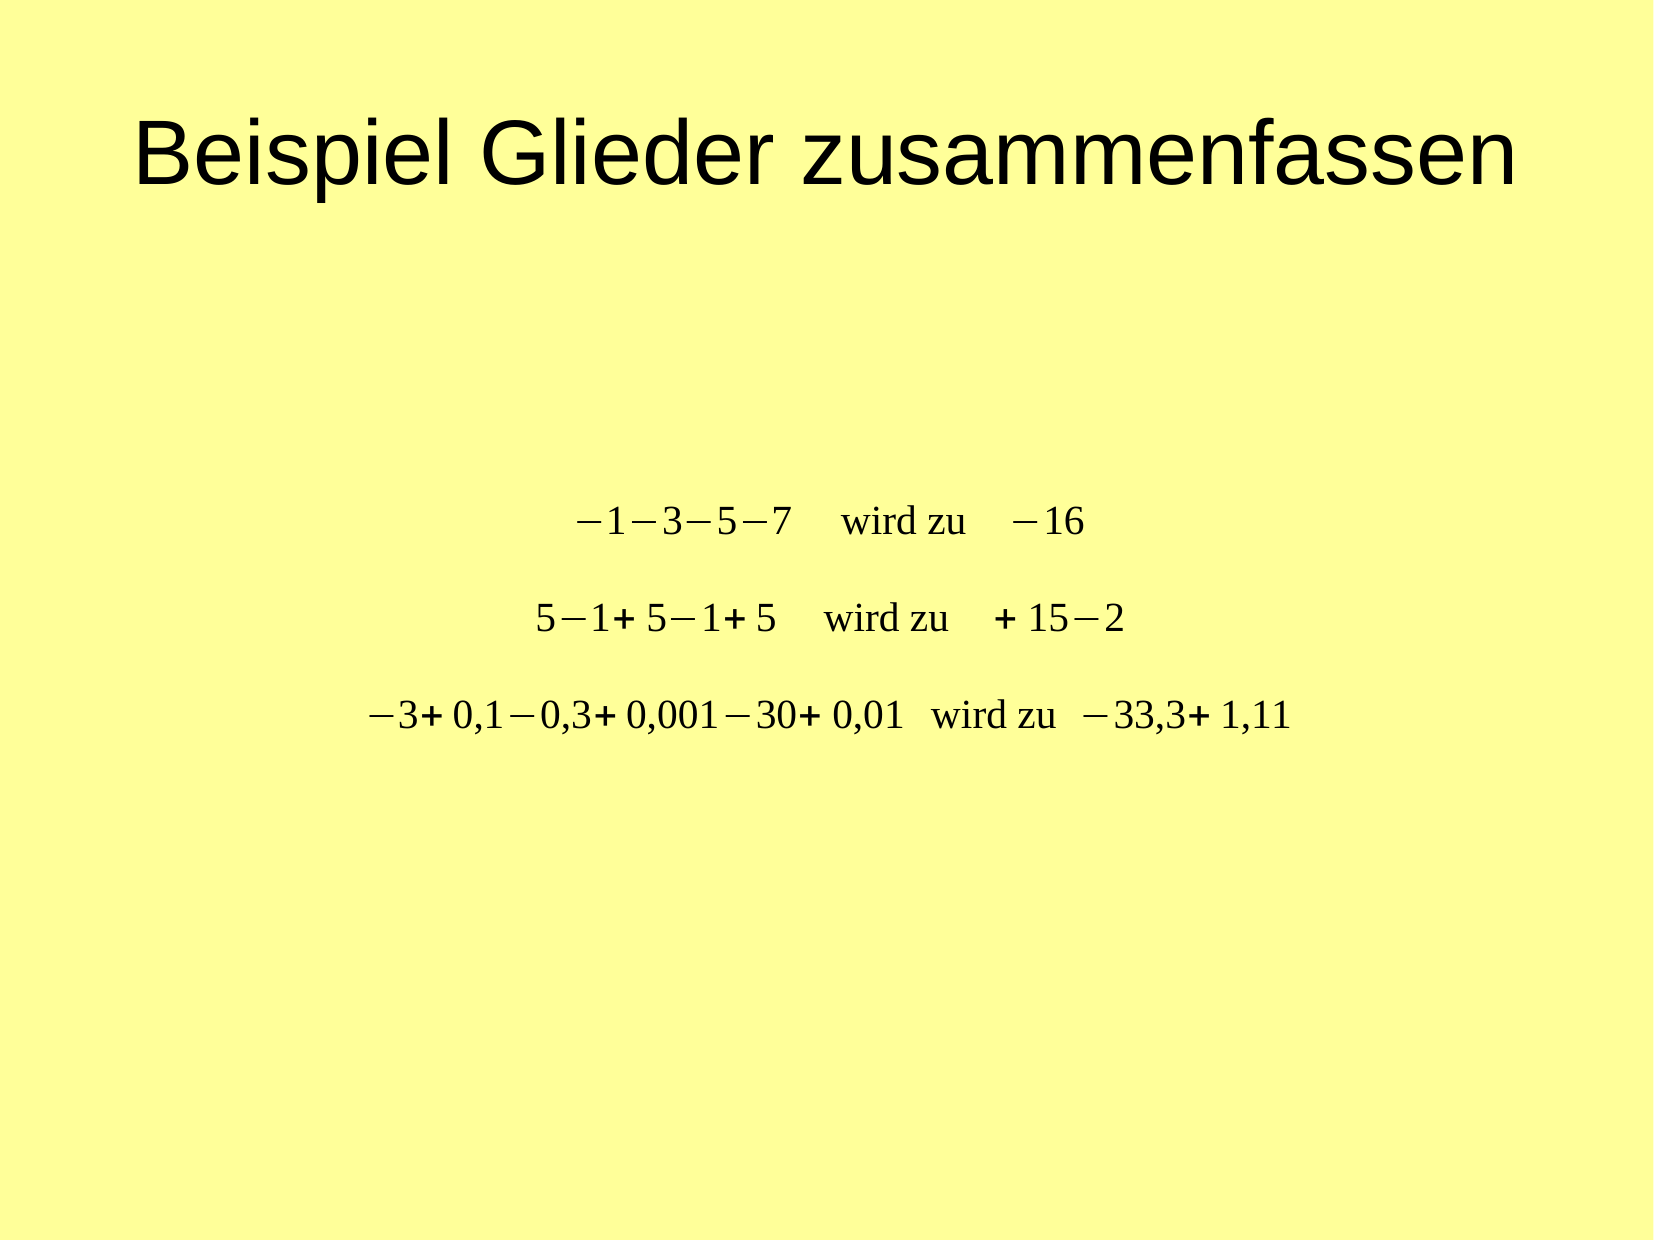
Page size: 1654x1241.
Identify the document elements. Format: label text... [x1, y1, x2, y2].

chart [358, 497, 1300, 739]
title Beispiel Glieder zusammenfassen [82, 49, 1571, 257]
